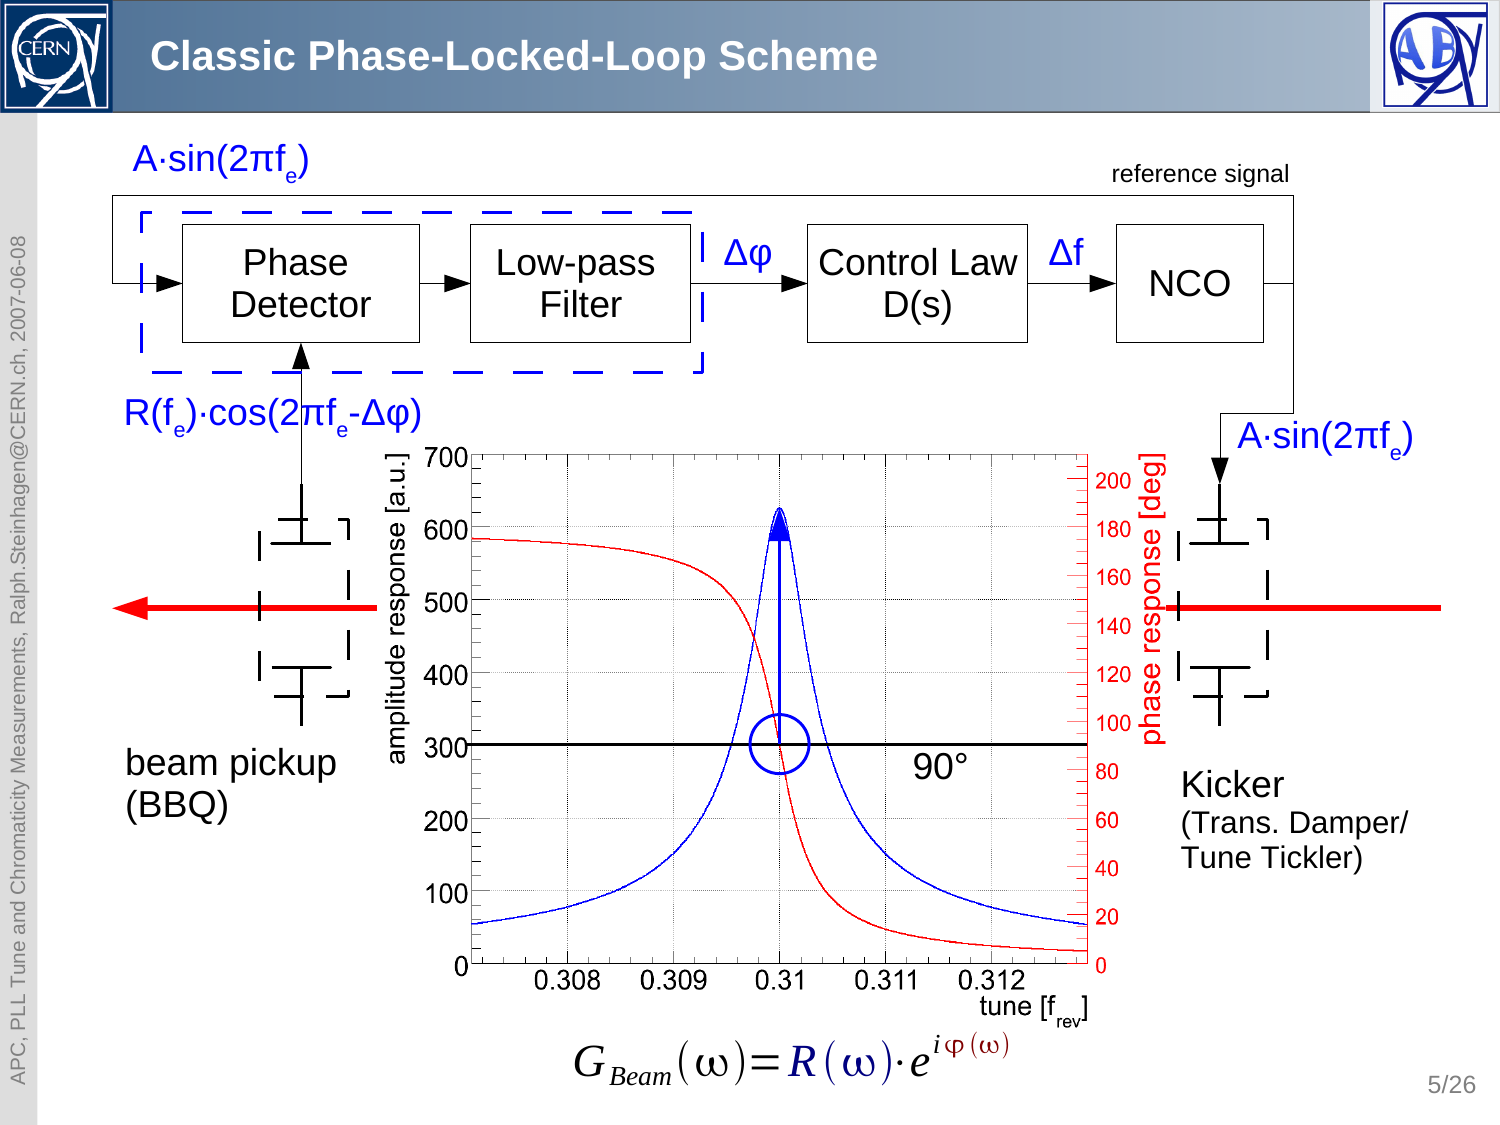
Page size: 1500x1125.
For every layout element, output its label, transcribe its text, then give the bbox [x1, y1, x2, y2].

text_box R(fe)∙cos(2πfe-Δφ) [108, 383, 438, 450]
chart [561, 1028, 1023, 1093]
picture [377, 442, 1166, 1034]
text_box Δf [1033, 224, 1099, 282]
text_box beam pickup (BBQ) [110, 733, 353, 833]
picture [1382, 1, 1489, 108]
text_box A∙sin(2πfe) [117, 129, 325, 196]
text_box A∙sin(2πfe) [1222, 406, 1430, 473]
text_box Δφ [708, 224, 788, 282]
picture [0, 0, 113, 113]
text_box Control Law D(s) [807, 224, 1028, 343]
text_box Low-pass Filter [470, 224, 691, 343]
text_box reference signal [1096, 152, 1303, 195]
text_box Phase Detector [182, 224, 420, 343]
text_box NCO [1116, 224, 1264, 343]
text_box Kicker (Trans. Damper/ Tune Tickler) [1166, 755, 1419, 883]
text_box 90° [897, 738, 984, 796]
title Classic Phase-Locked-Loop Scheme [150, 0, 1201, 113]
